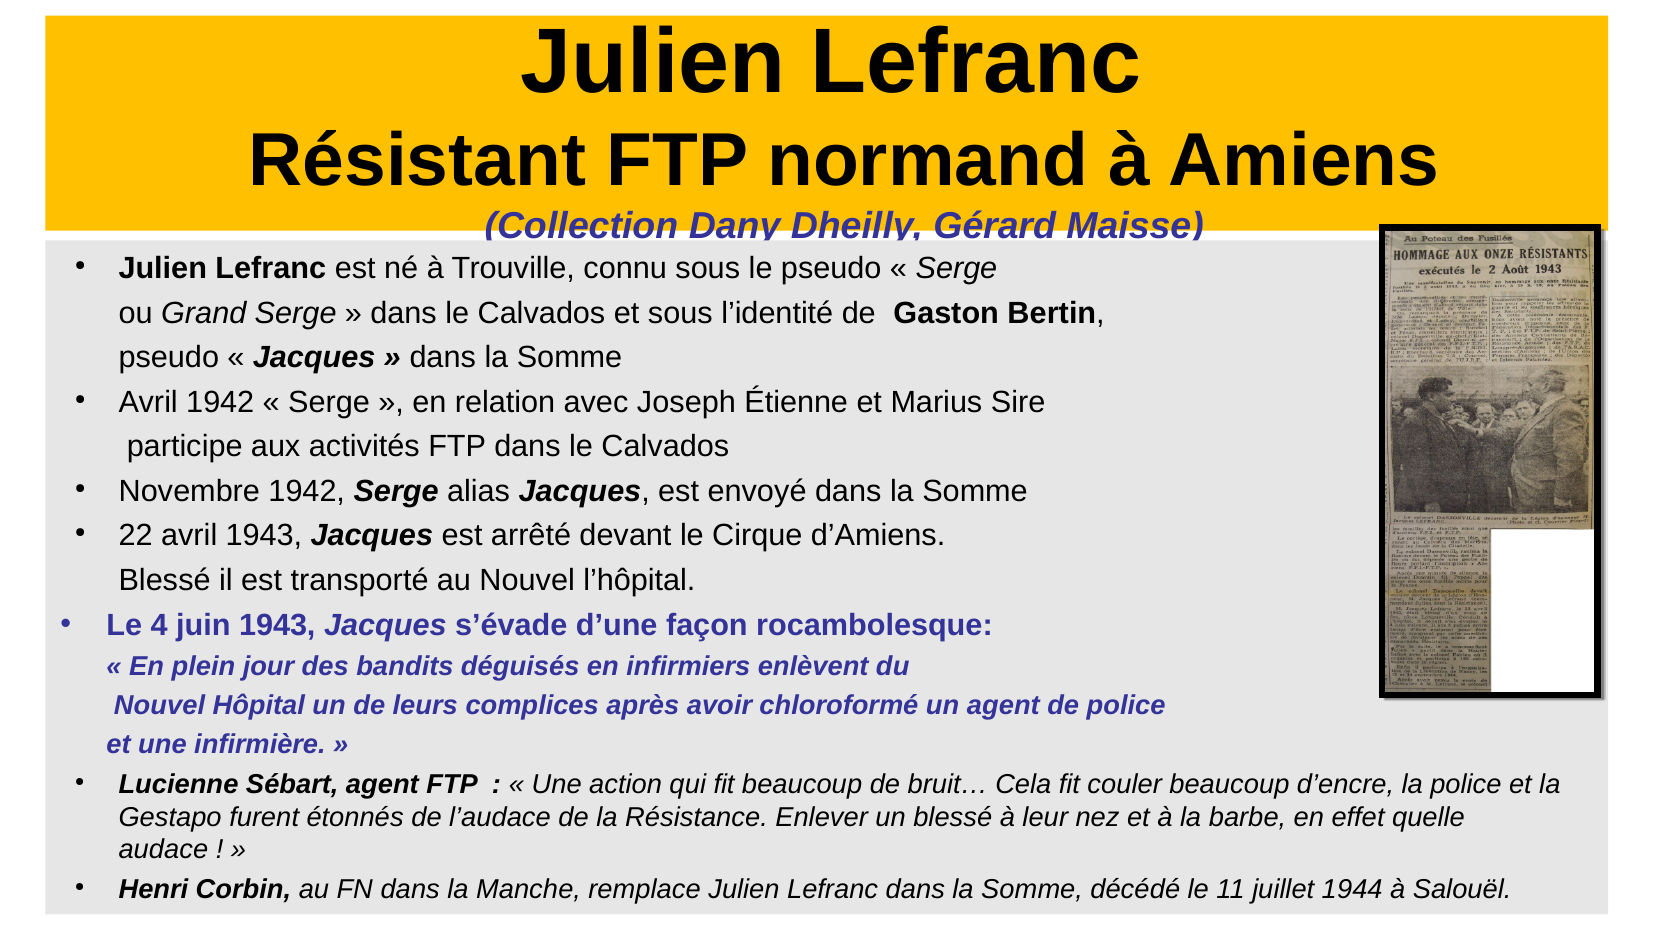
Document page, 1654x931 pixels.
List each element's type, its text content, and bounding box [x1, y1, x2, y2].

title Julien Lefranc Résistant FTP normand à Amiens (Collection Dany Dheilly, Gérard Maisse) [45, 15, 1609, 231]
list Julien Lefranc est né à Trouville, connu sous le pseudo « Serge ou Grand Serge » dans le Calvados et sous l’identité de Gaston Bertin, pseudo « Jacques » dans la Somme Avril 1942 « Serge », en relation avec Joseph Étienne et Marius Sire participe aux activités FTP dans le Calvados Novembre 1942, Serge alias Jacques, est envoyé dans la Somme 22 avril 1943, Jacques est arrêté devant le Cirque d’Amiens. Blessé il est transporté au Nouvel l’hôpital. Le 4 juin 1943, Jacques s’évade d’une façon rocambolesque: « En plein jour des bandits déguisés en infirmiers enlèvent du Nouvel Hôpital un de leurs complices après avoir chloroformé un agent de police et une infirmière. » Lucienne Sébart, agent FTP : « Une action qui fit beaucoup de bruit… Cela fit couler beaucoup d’encre, la police et la Gestapo furent étonnés de l’audace de la Résistance. Enlever un blessé à leur nez et à la barbe, en effet quelle audace ! » Henri Corbin, au FN dans la Manche, remplace Julien Lefranc dans la Somme, décédé le 11 juillet 1944 à Salouël. [45, 240, 1609, 915]
picture [1384, 230, 1595, 692]
